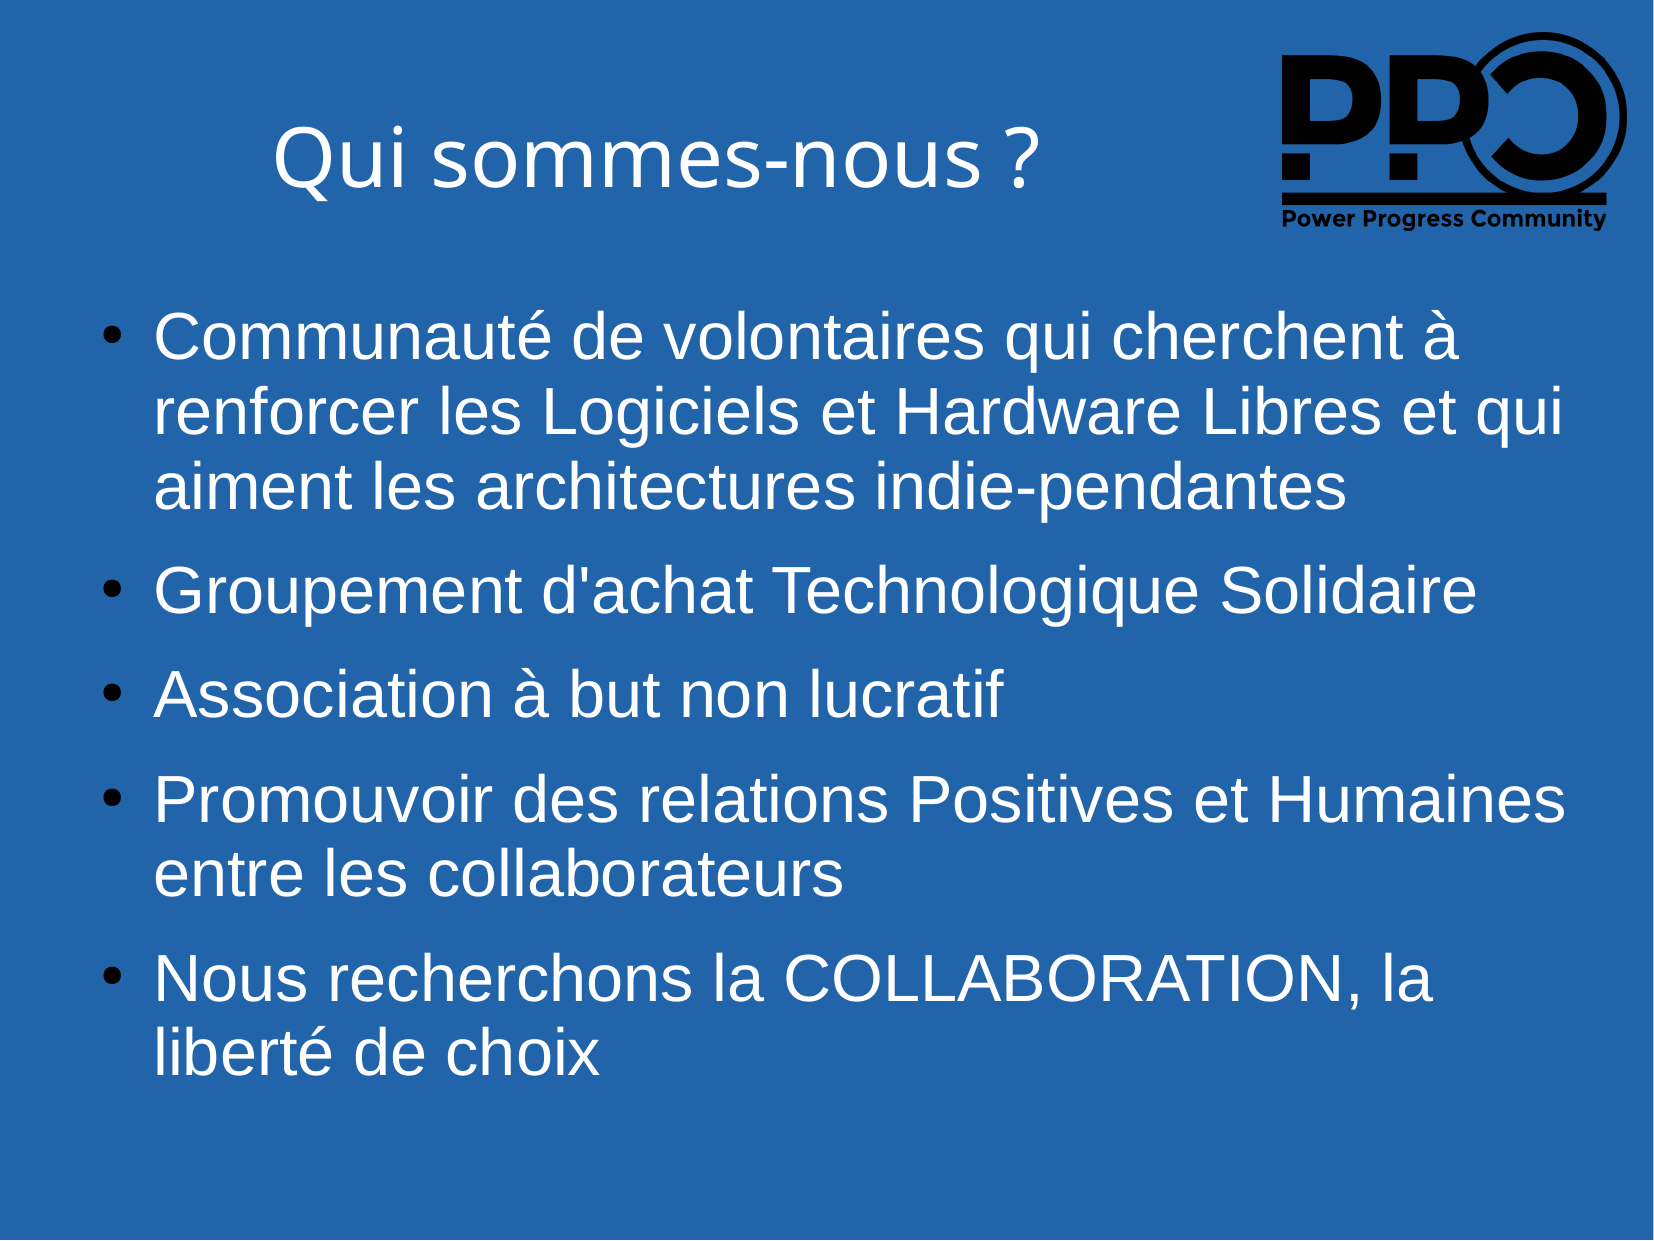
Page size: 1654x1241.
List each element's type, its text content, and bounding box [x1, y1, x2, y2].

title Qui sommes-nous ? [29, 51, 1283, 259]
list Communauté de volontaires qui cherchent à renforcer les Logiciels et Hardware Libres et qui aiment les architectures indie-pendantes Groupement d'achat Technologique Solidaire Association à but non lucratif Promouvoir des relations Positives et Humaines entre les collaborateurs Nous recherchons la COLLABORATION, la liberté de choix [82, 299, 1571, 1198]
picture [1282, 32, 1627, 232]
